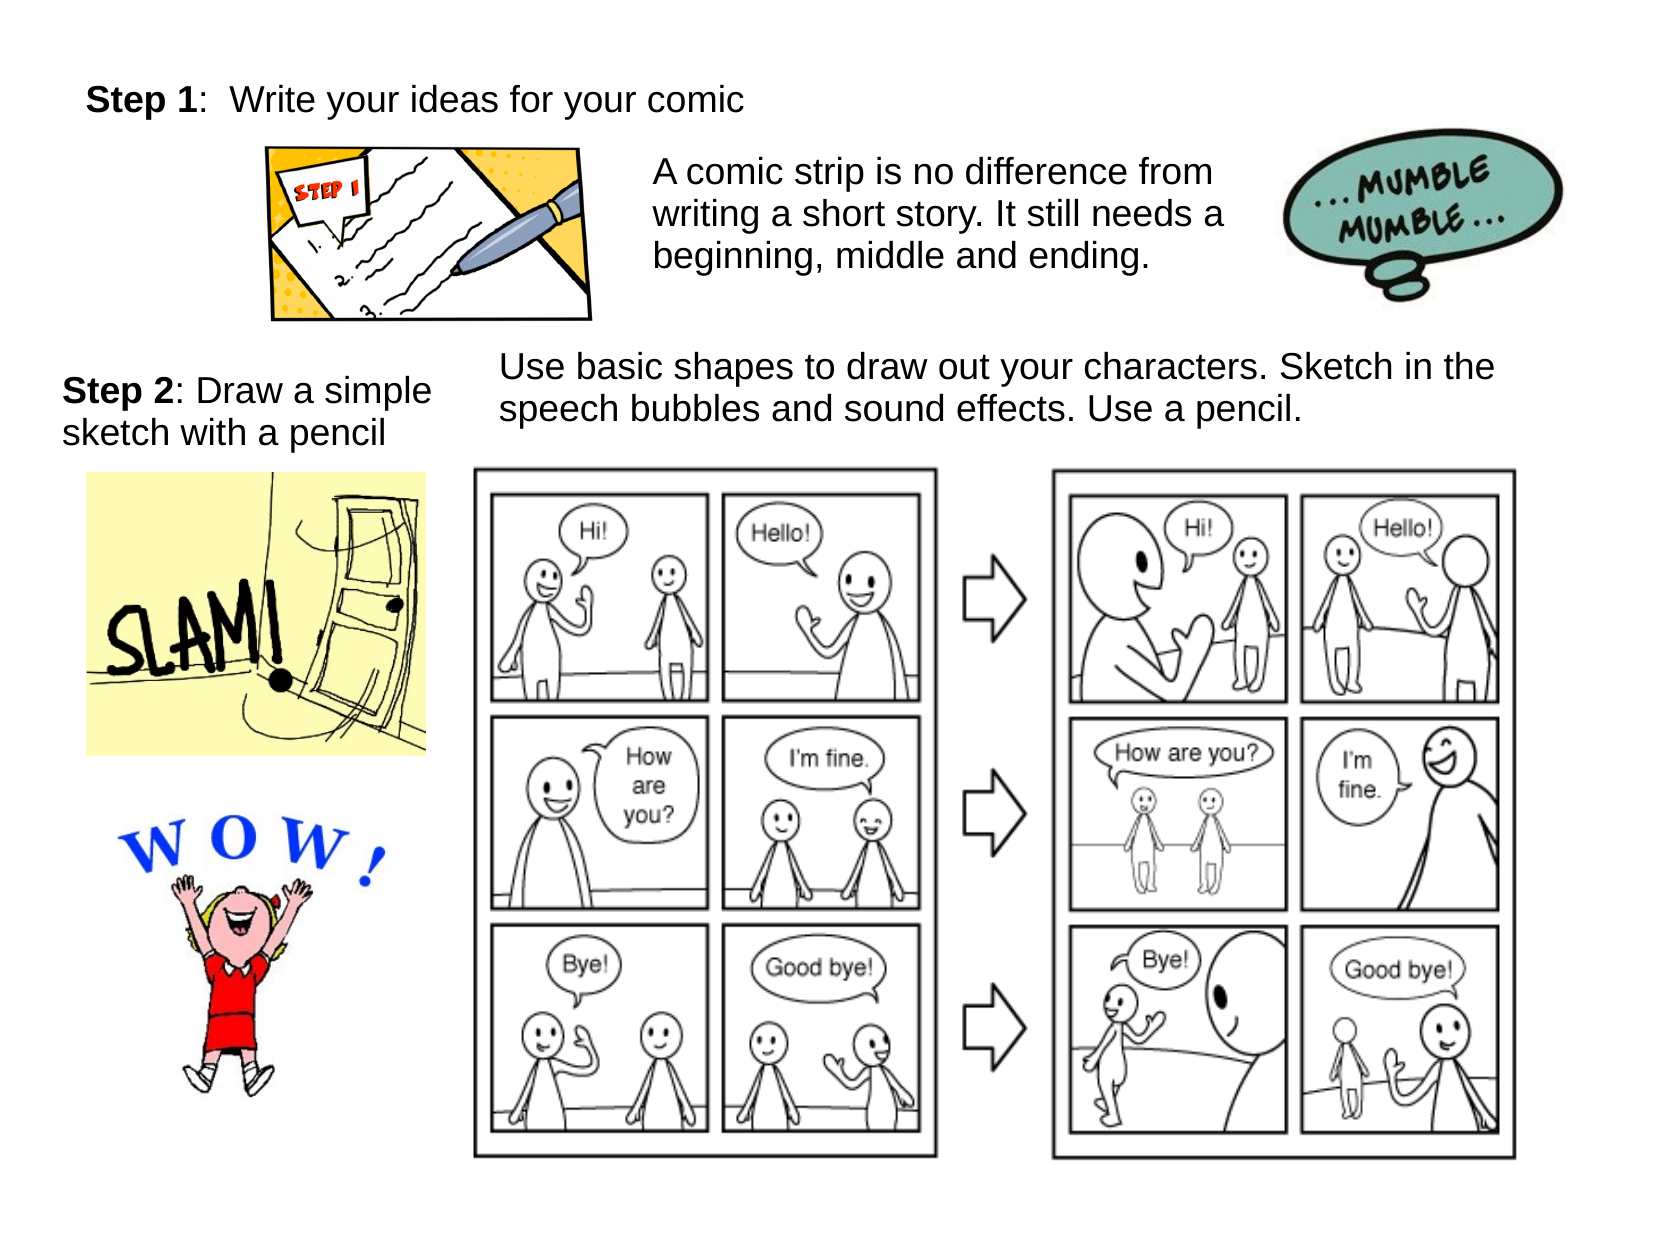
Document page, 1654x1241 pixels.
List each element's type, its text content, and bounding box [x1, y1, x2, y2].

picture [437, 436, 1548, 1193]
text_box Use basic shapes to draw out your characters. Sketch in the speech bubbles and sound effects. Use a pencil. [484, 338, 1571, 438]
text_box A comic strip is no difference from writing a short story. It still needs a beginning, middle and ending. [637, 142, 1275, 284]
text_box Step 1: Write your ideas for your comic [70, 70, 804, 128]
text_box Step 2: Draw a simple sketch with a pencil [47, 361, 449, 461]
picture [1275, 106, 1571, 327]
picture [259, 141, 599, 327]
picture [106, 814, 390, 1101]
picture [86, 472, 426, 756]
